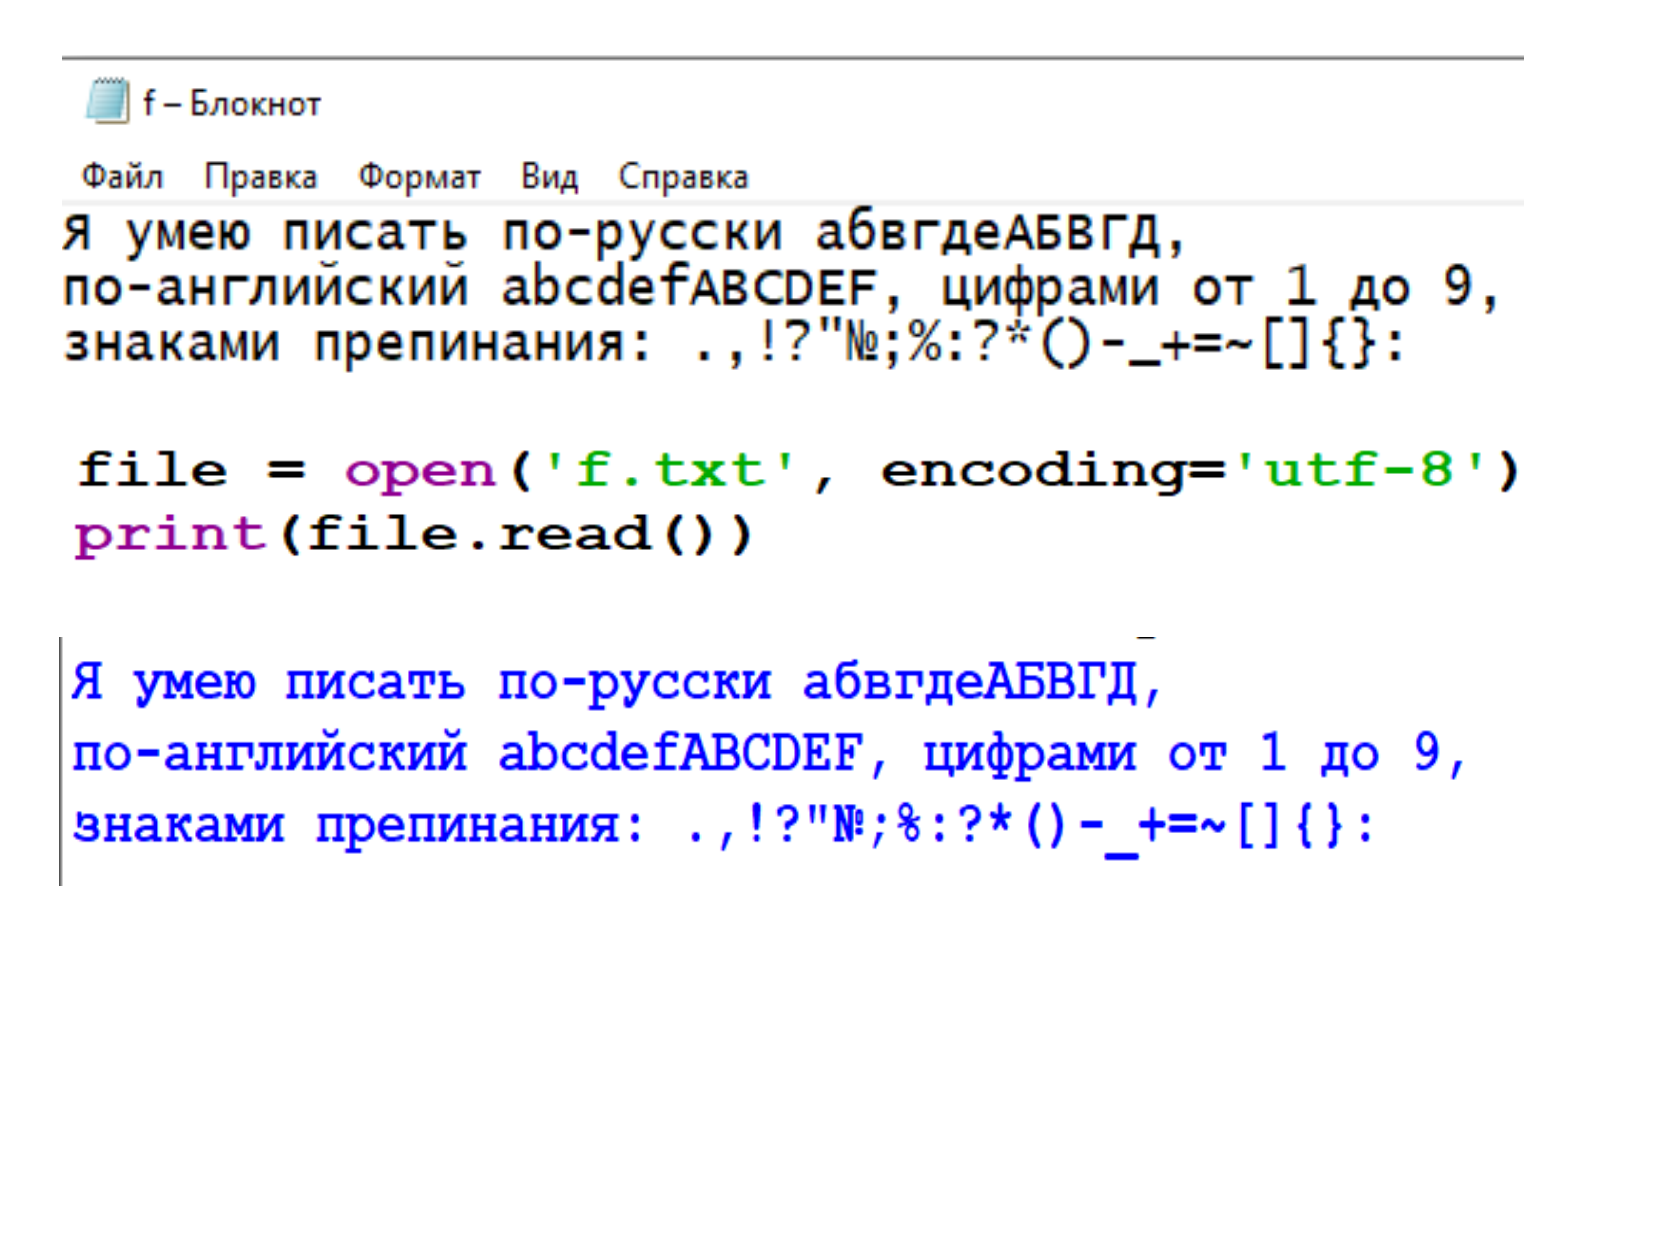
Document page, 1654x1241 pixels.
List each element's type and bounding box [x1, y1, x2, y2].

picture [59, 637, 1512, 886]
picture [62, 55, 1560, 591]
